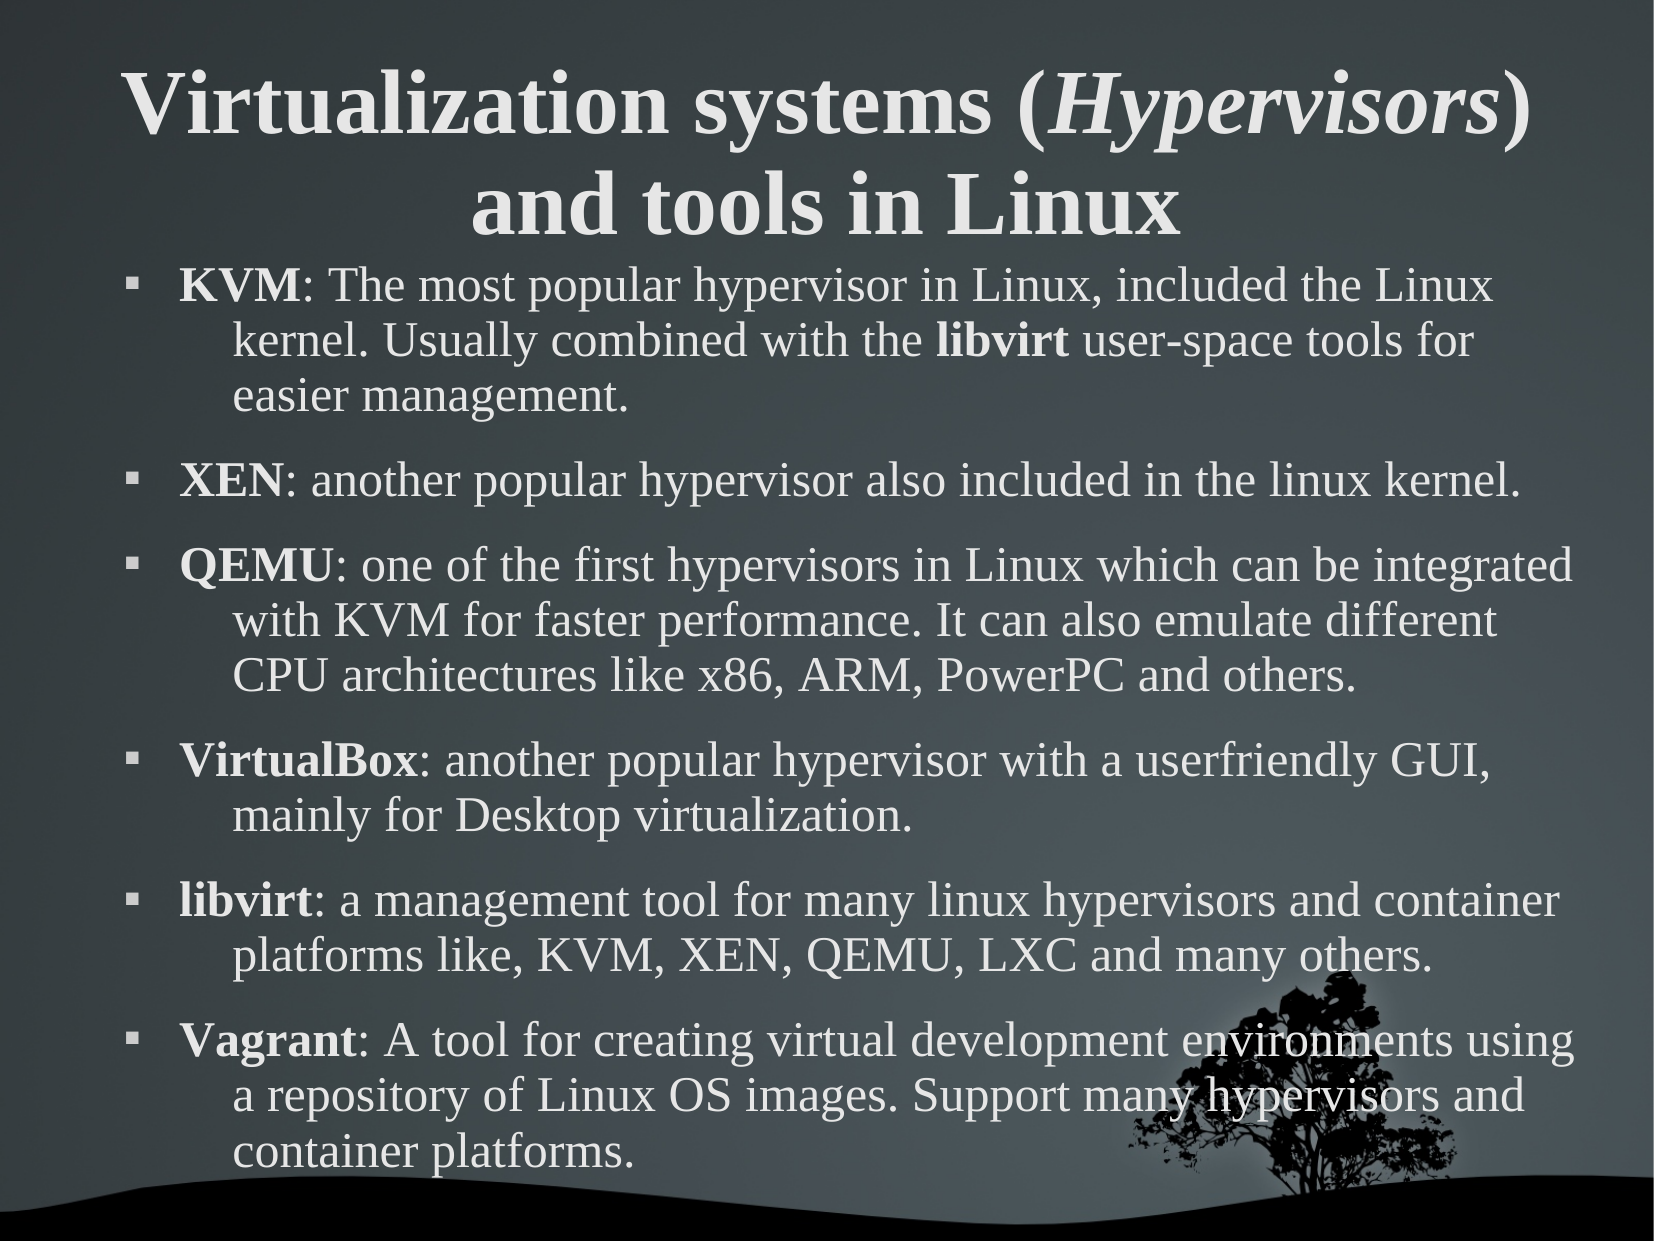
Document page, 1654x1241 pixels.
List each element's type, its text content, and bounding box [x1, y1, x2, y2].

picture [0, 0, 1654, 1241]
title Virtualization systems (Hypervisors) and tools in Linux [82, 49, 1571, 257]
list KVM: The most popular hypervisor in Linux, included the Linux kernel. Usually combined with the libvirt user-space tools for easier management. XEN: another popular hypervisor also included in the linux kernel. QEMU: one of the first hypervisors in Linux which can be integrated with KVM for faster performance. It can also emulate different CPU architectures like x86, ARM, PowerPC and others. VirtualBox: another popular hypervisor with a userfriendly GUI, mainly for Desktop virtualization. libvirt: a management tool for many linux hypervisors and container platforms like, KVM, XEN, QEMU, LXC and many others. Vagrant: A tool for creating virtual development environments using a repository of Linux OS images. Support many hypervisors and container platforms. [90, 256, 1579, 1179]
